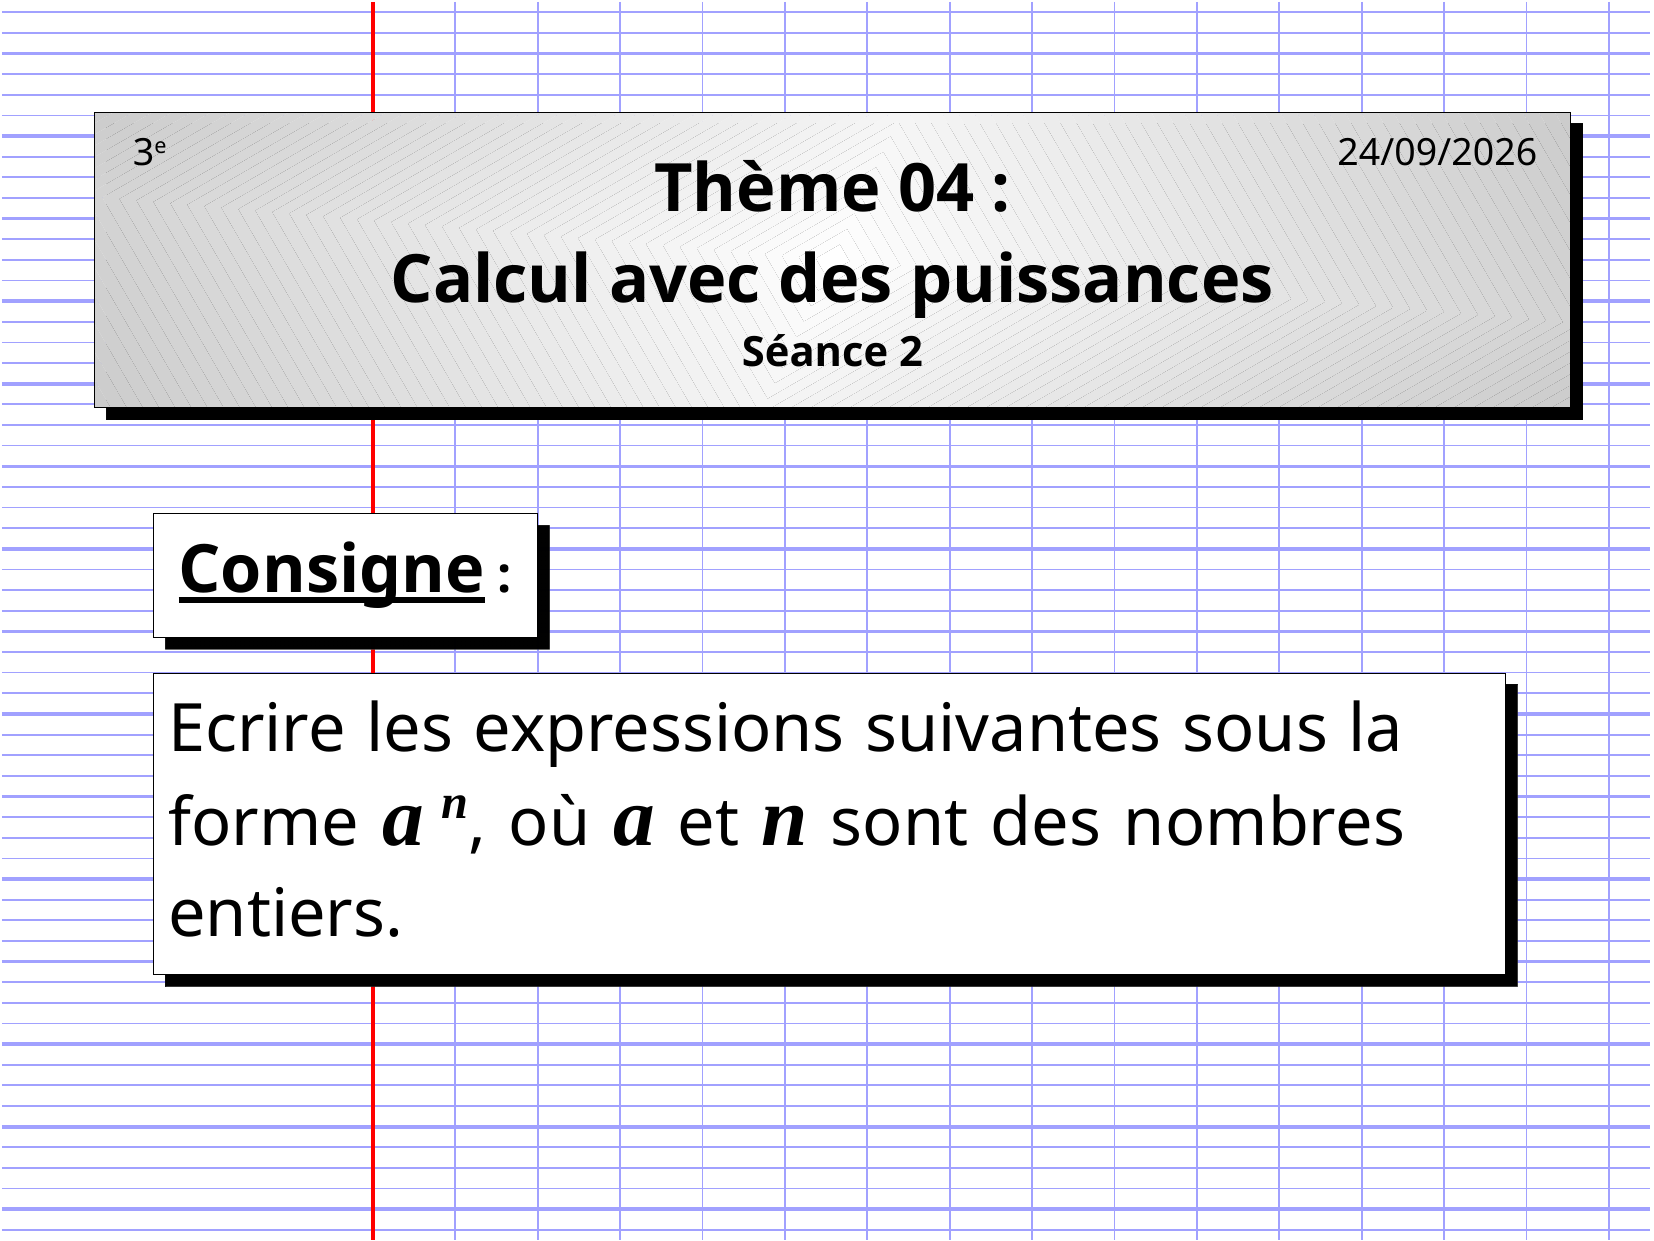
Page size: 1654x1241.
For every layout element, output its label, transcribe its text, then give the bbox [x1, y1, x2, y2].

text_box 3e [118, 118, 207, 186]
picture [0, 0, 1654, 1241]
text_box 11/11/2012 [1322, 118, 1560, 186]
text_box Consigne : [153, 513, 538, 638]
text_box Ecrire les expressions suivantes sous la forme a n, où a et n sont des nombres entiers. [153, 673, 1506, 975]
text_box Thème 04 : Calcul avec des puissances Séance 2 [94, 112, 1571, 408]
